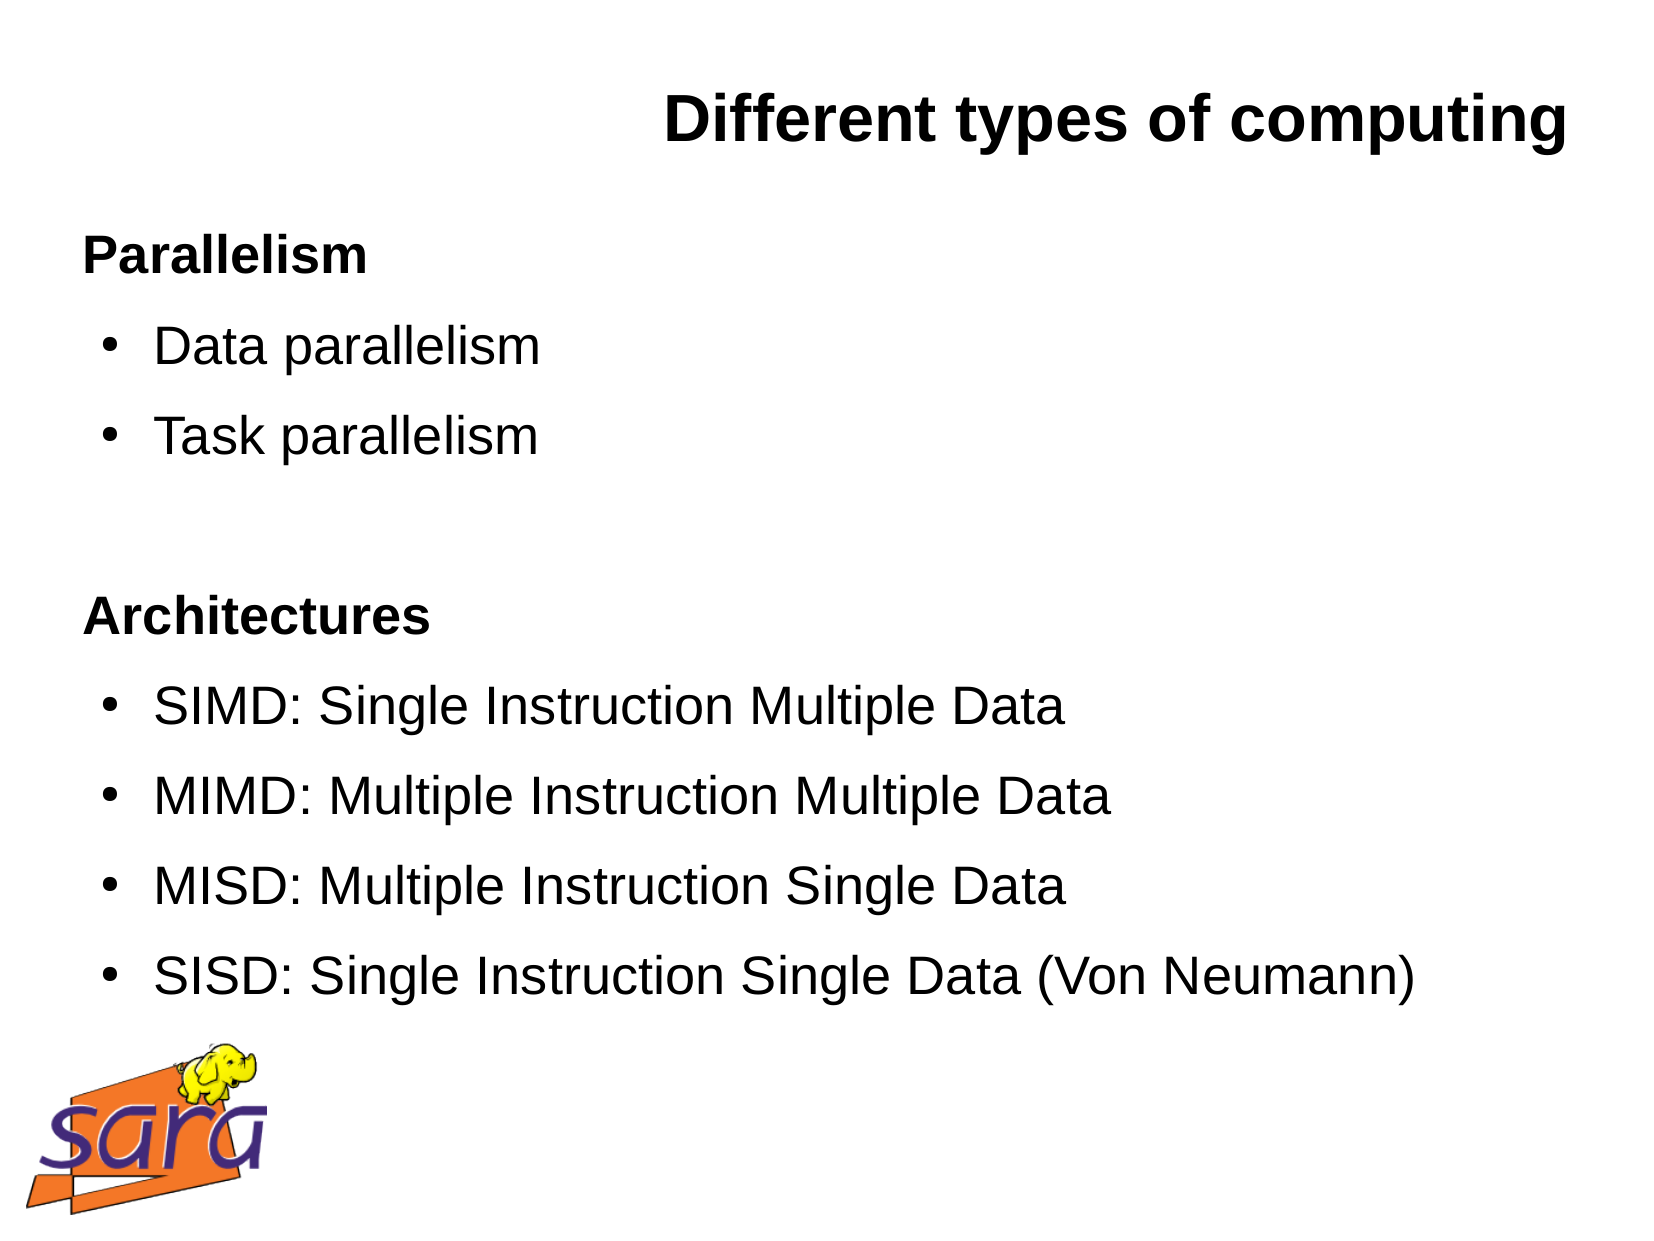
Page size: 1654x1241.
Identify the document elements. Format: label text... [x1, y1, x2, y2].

title Different types of computing [82, 49, 1571, 188]
picture [26, 1029, 267, 1215]
list Parallelism Data parallelism Task parallelism Architectures SIMD: Single Instruction Multiple Data MIMD: Multiple Instruction Multiple Data MISD: Multiple Instruction Single Data SISD: Single Instruction Single Data (Von Neumann) [82, 225, 1571, 1044]
